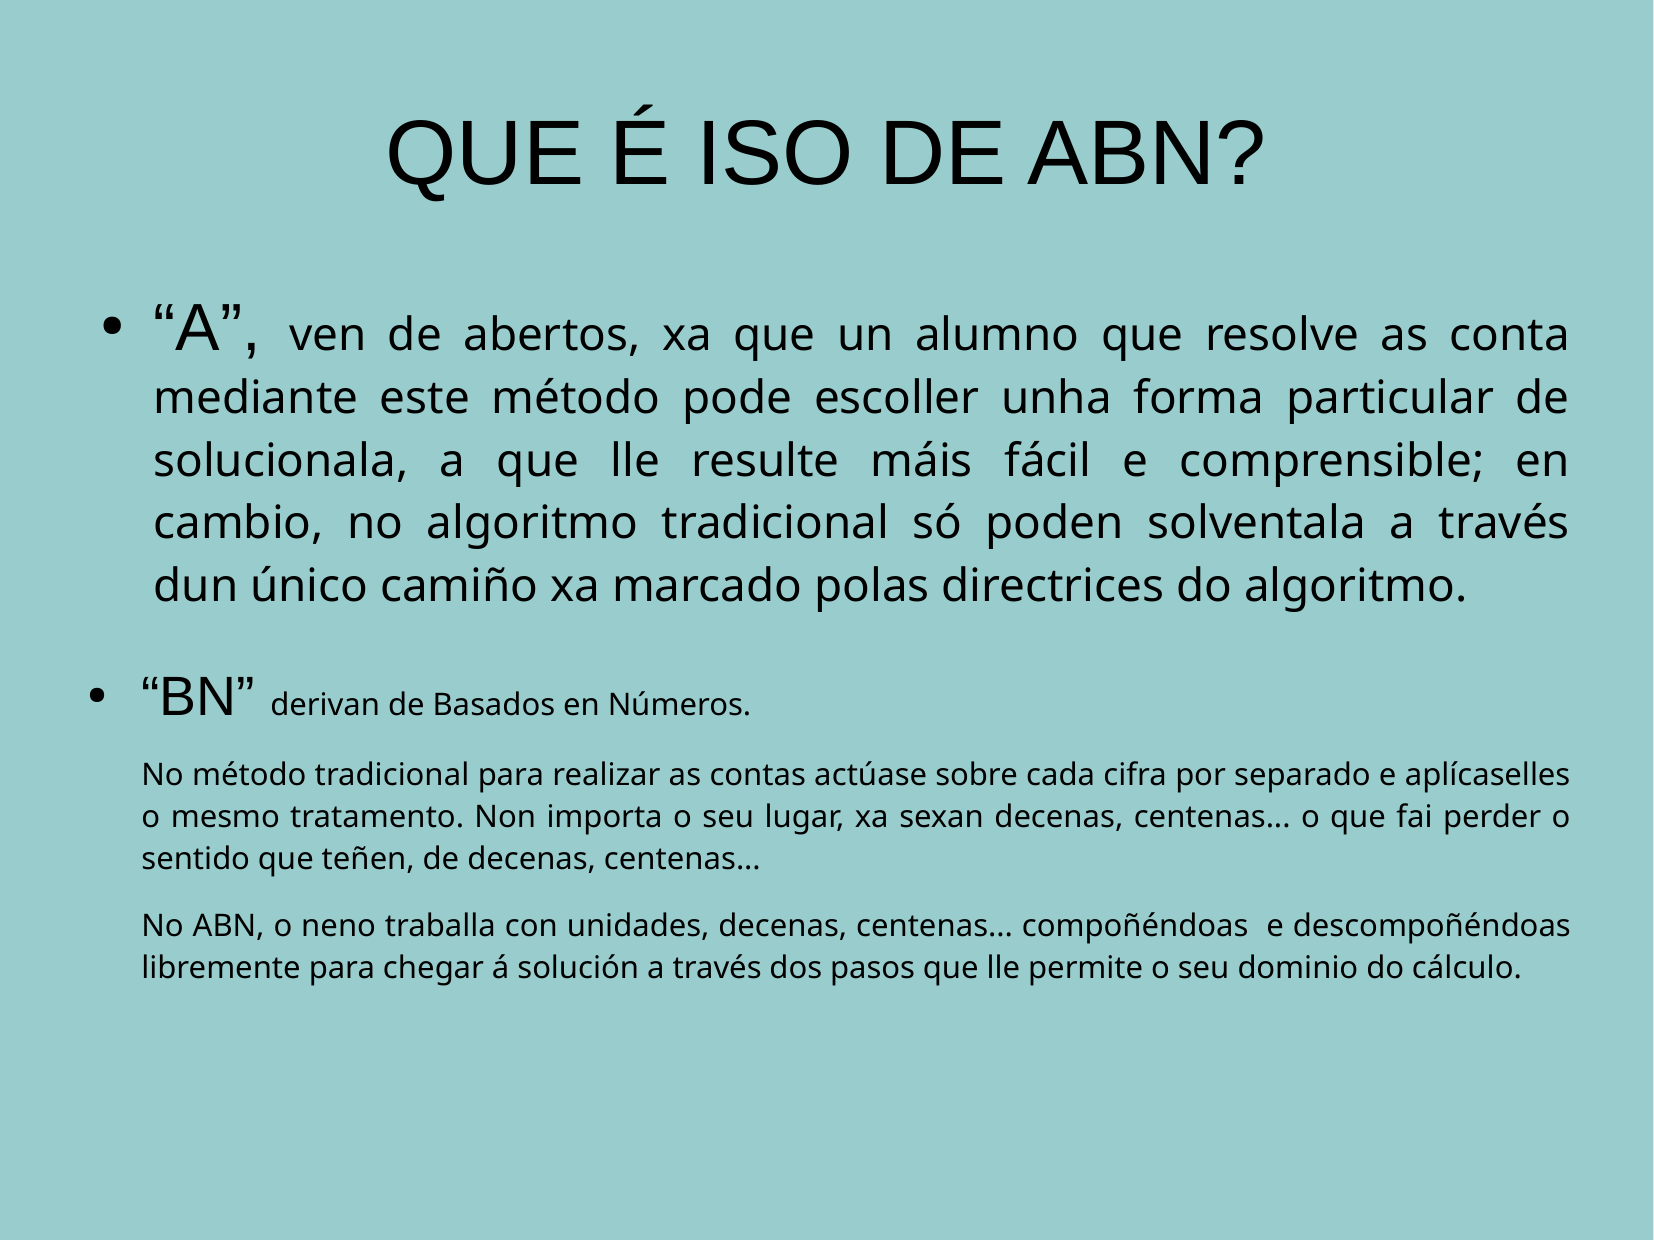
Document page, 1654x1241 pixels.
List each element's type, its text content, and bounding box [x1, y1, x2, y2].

list “A”, ven de abertos, xa que un alumno que resolve as conta mediante este método pode escoller unha forma particular de solucionala, a que lle resulte máis fácil e comprensible; en cambio, no algoritmo tradicional só poden solventala a través dun único camiño xa marcado polas directrices do algoritmo. [82, 290, 1571, 634]
title QUE É ISO DE ABN? [82, 49, 1571, 257]
list “BN” derivan de Basados en Números. No método tradicional para realizar as contas actúase sobre cada cifra por separado e aplícaselles o mesmo tratamento. Non importa o seu lugar, xa sexan decenas, centenas... o que fai perder o sentido que teñen, de decenas, centenas... No ABN, o neno traballa con unidades, decenas, centenas... compoñéndoas e descompoñéndoas libremente para chegar á solución a través dos pasos que lle permite o seu dominio do cálculo. [82, 665, 1571, 1009]
